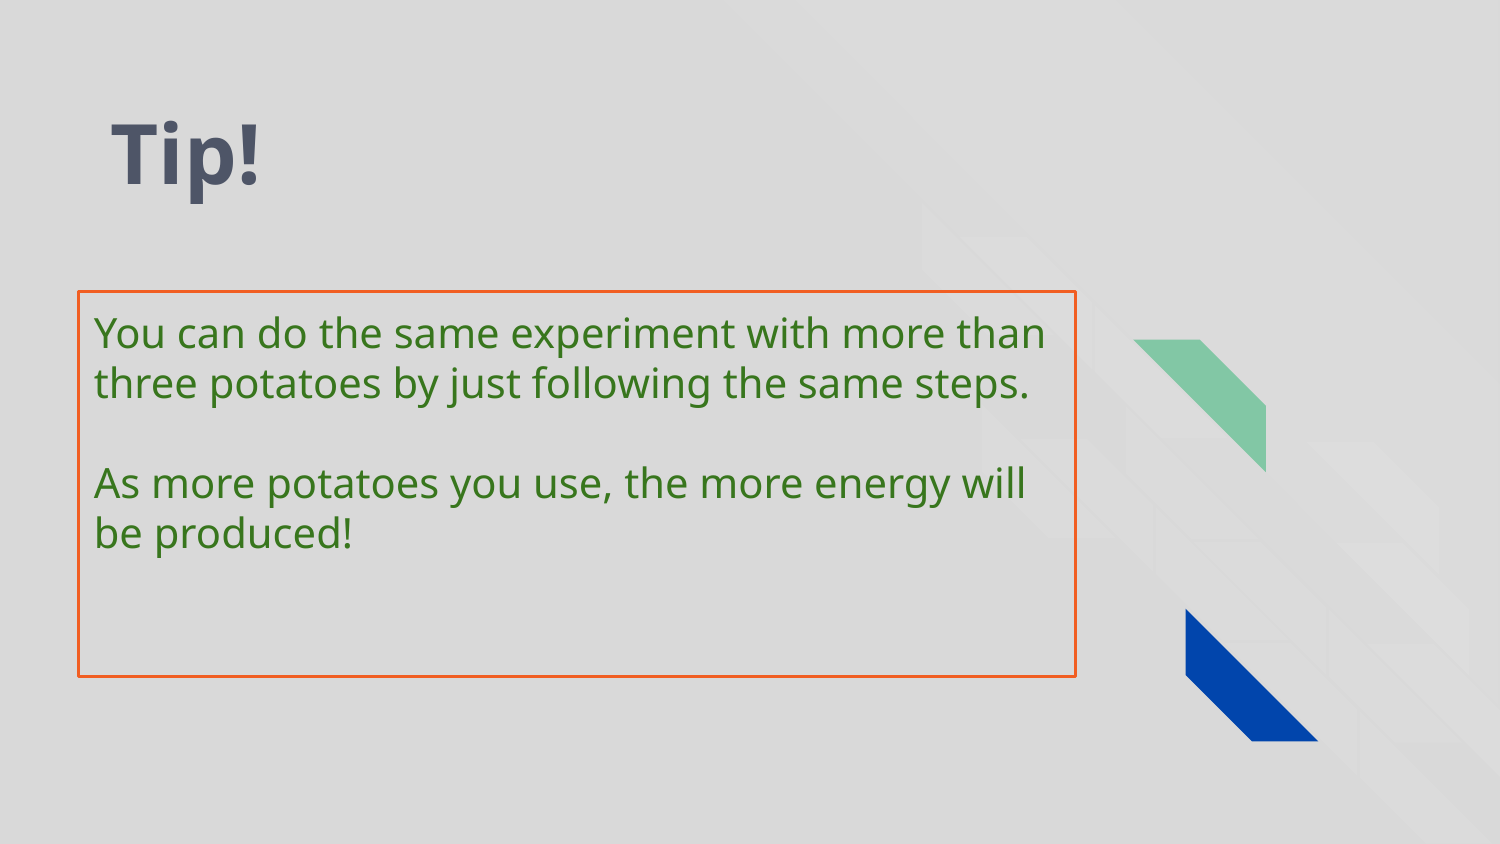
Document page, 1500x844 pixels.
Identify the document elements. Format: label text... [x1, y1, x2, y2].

text_box You can do the same experiment with more than three potatoes by just following the same steps. As more potatoes you use, the more energy will be produced! [78, 291, 1076, 677]
title Tip! [95, 56, 849, 246]
